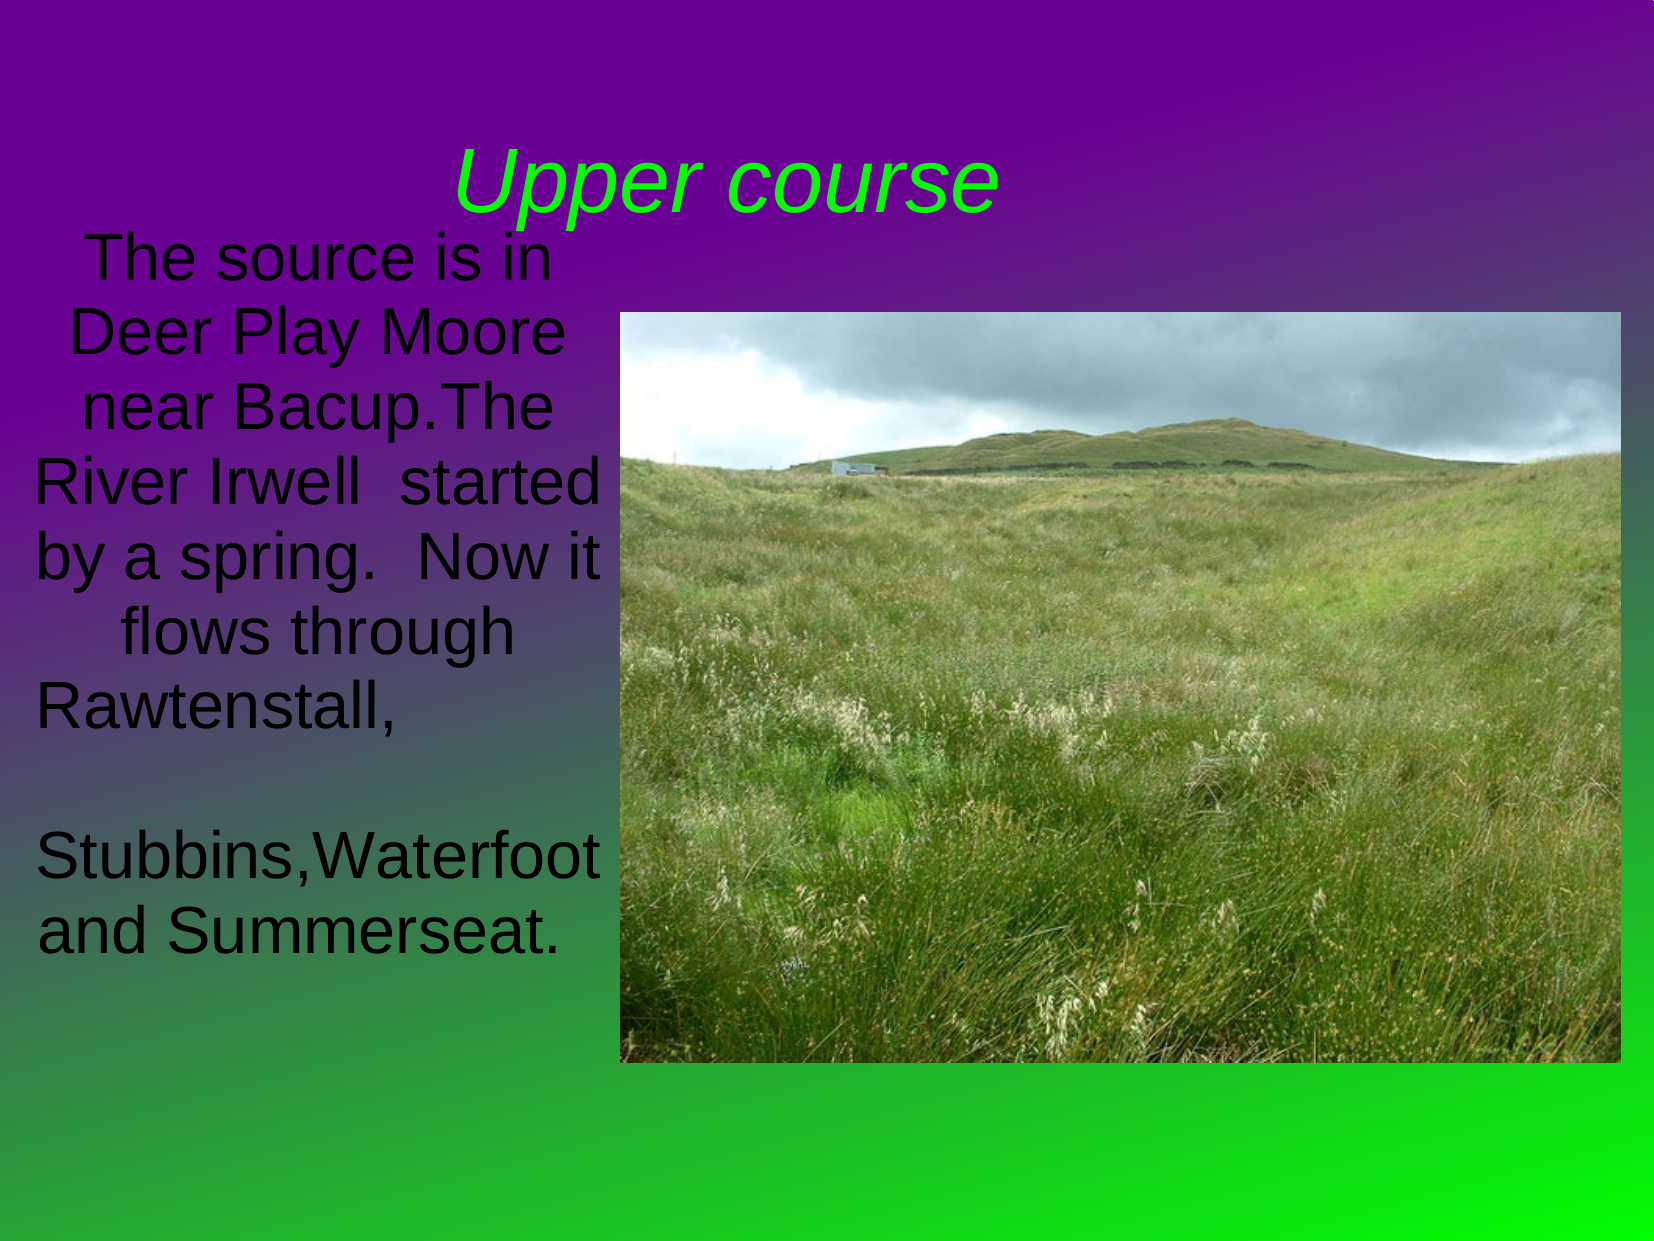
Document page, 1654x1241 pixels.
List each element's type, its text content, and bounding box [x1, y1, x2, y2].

title Upper course [96, 66, 1359, 296]
subtitle The source is in Deer Play Moore near Bacup.The River Irwell started by a spring. Now it flows through Rawtenstall, Stubbins,Waterfootand Summerseat. [29, 219, 608, 1043]
picture [620, 312, 1621, 1063]
